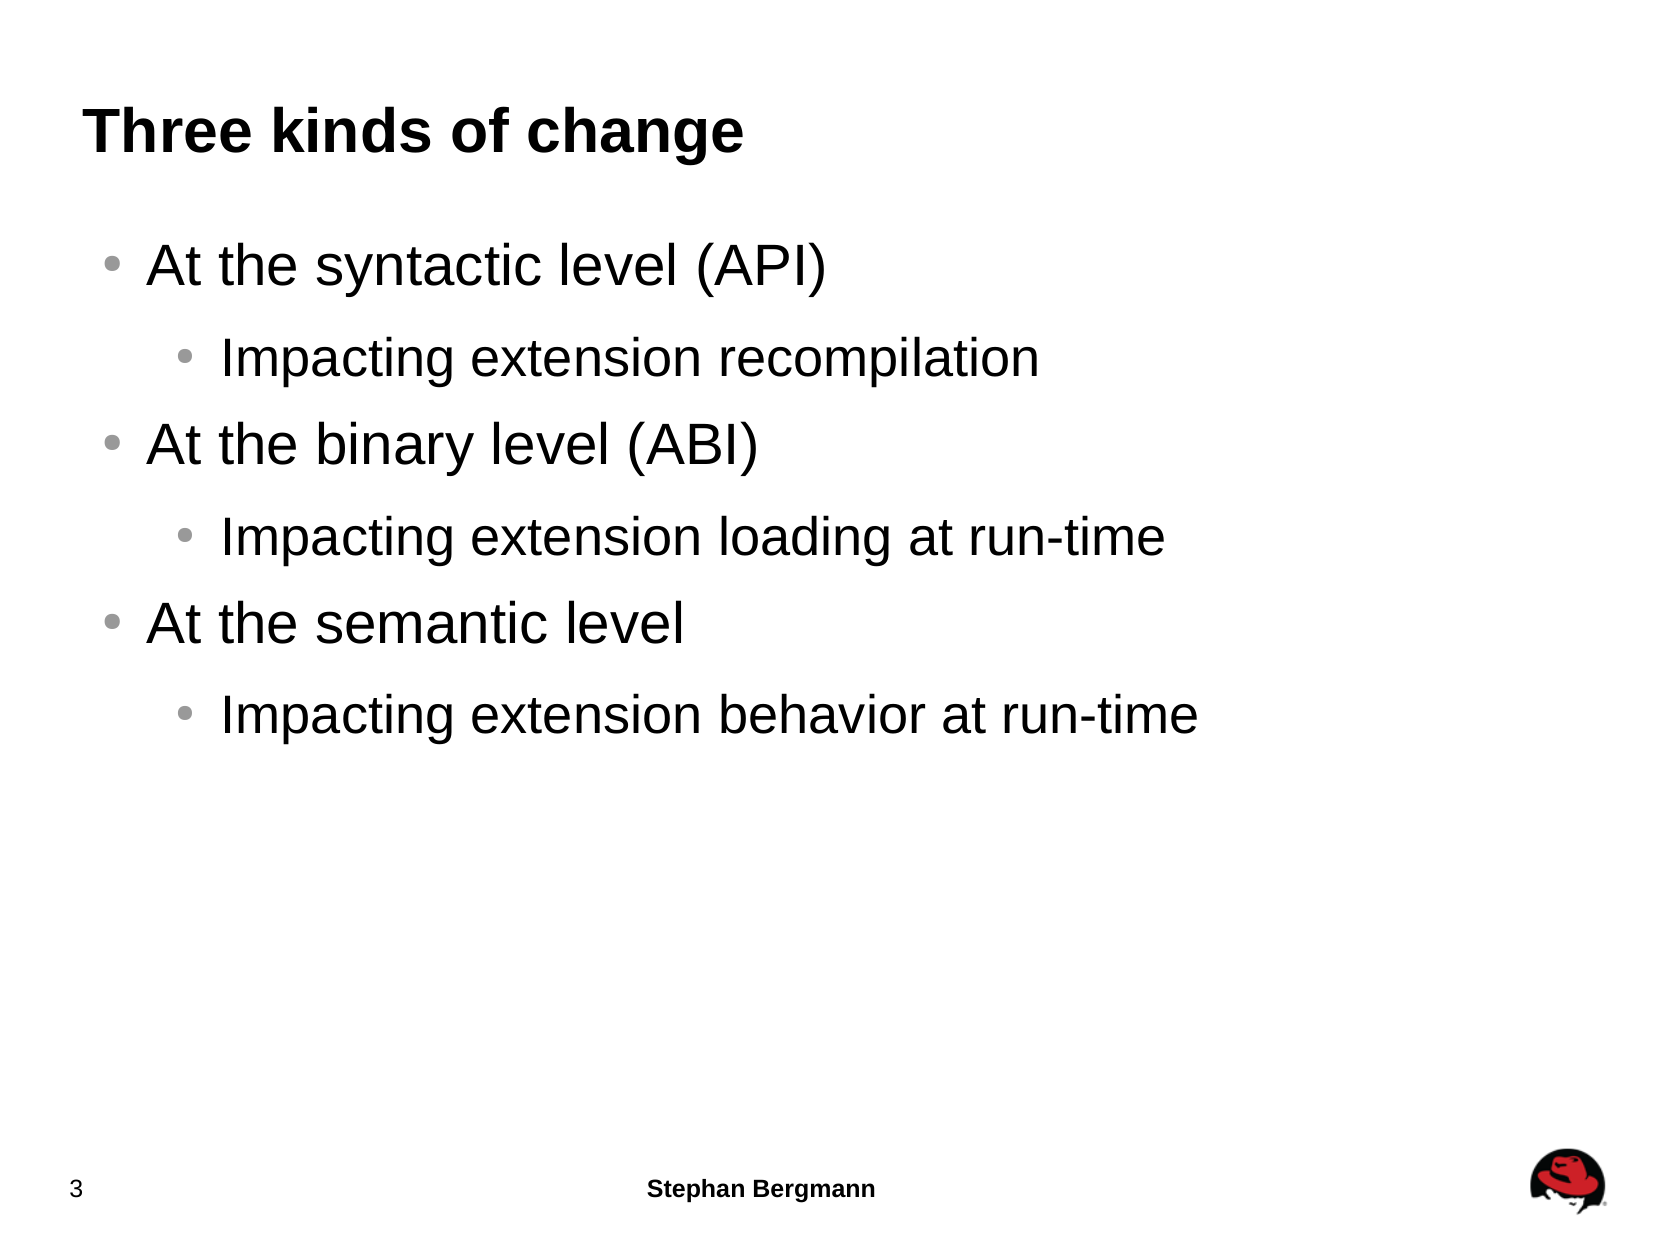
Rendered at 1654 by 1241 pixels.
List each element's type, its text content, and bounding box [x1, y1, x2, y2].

title Three kinds of change [82, 37, 1571, 226]
picture [1529, 1146, 1613, 1224]
list At the syntactic level (API) Impacting extension recompilation At the binary level (ABI) Impacting extension loading at run-time At the semantic level Impacting extension behavior at run-time [86, 232, 1576, 1027]
